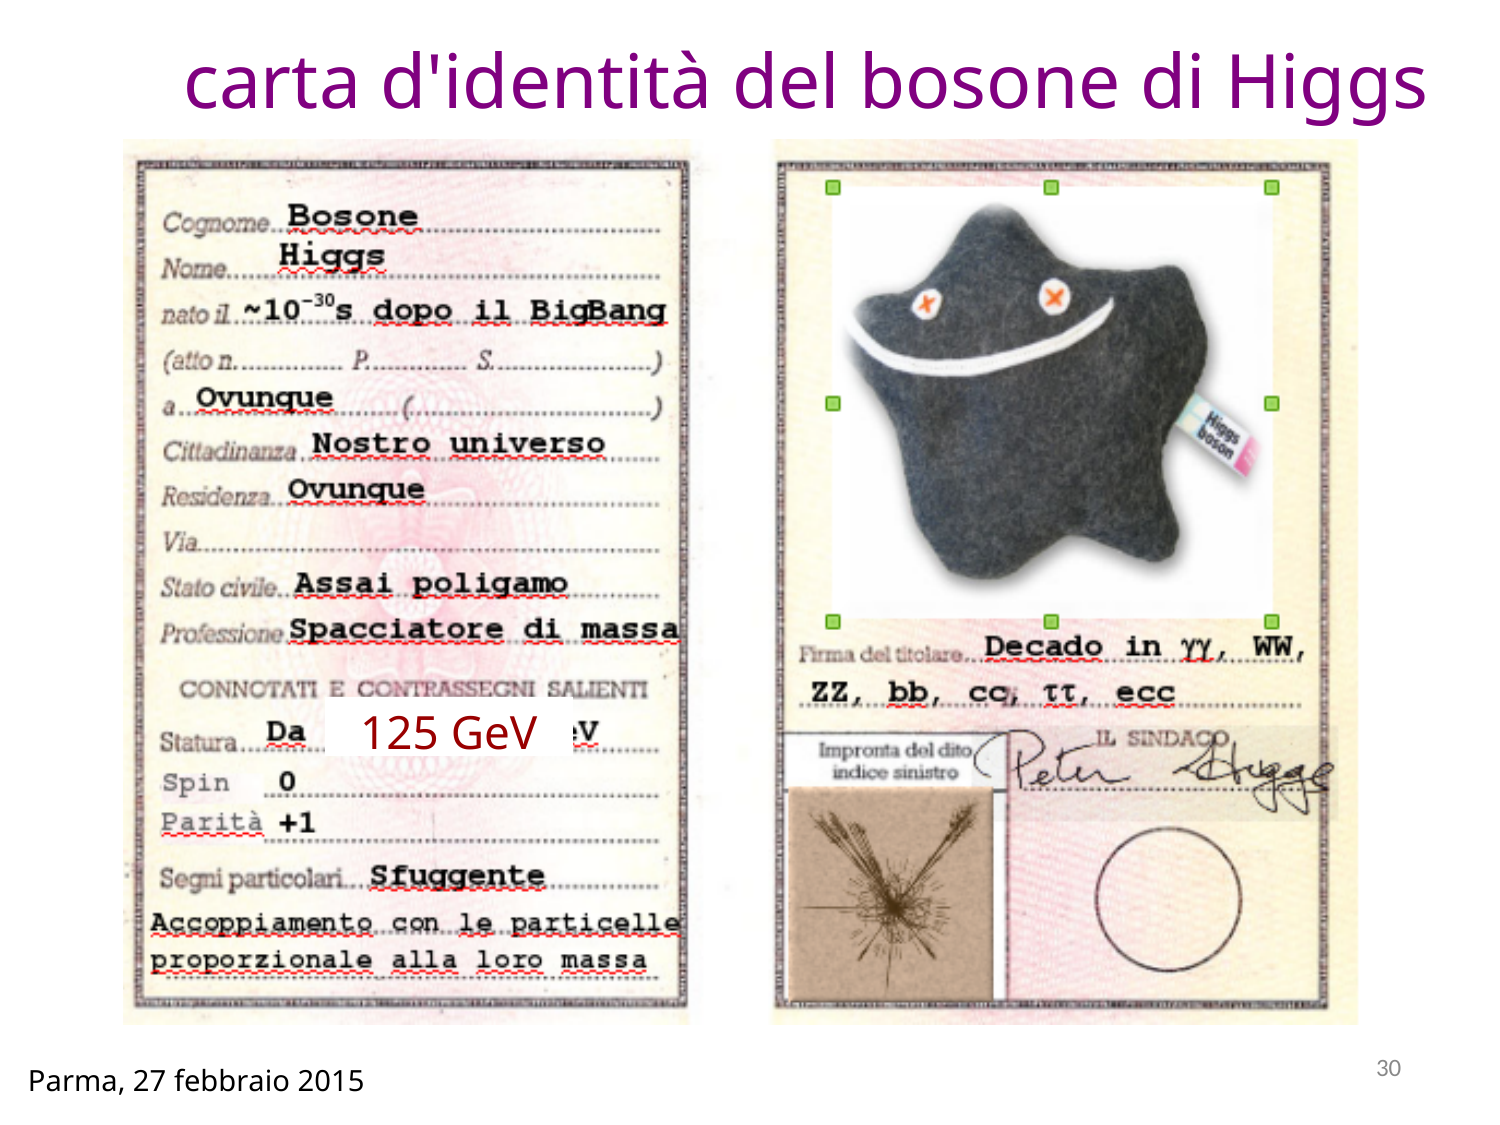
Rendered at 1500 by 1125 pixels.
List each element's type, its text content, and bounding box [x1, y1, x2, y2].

text_box carta d'identità del bosone di Higgs [112, 0, 1500, 153]
picture [123, 139, 1363, 1025]
text_box <number> [1074, 1042, 1417, 1095]
text_box 125 GeV [324, 696, 573, 756]
